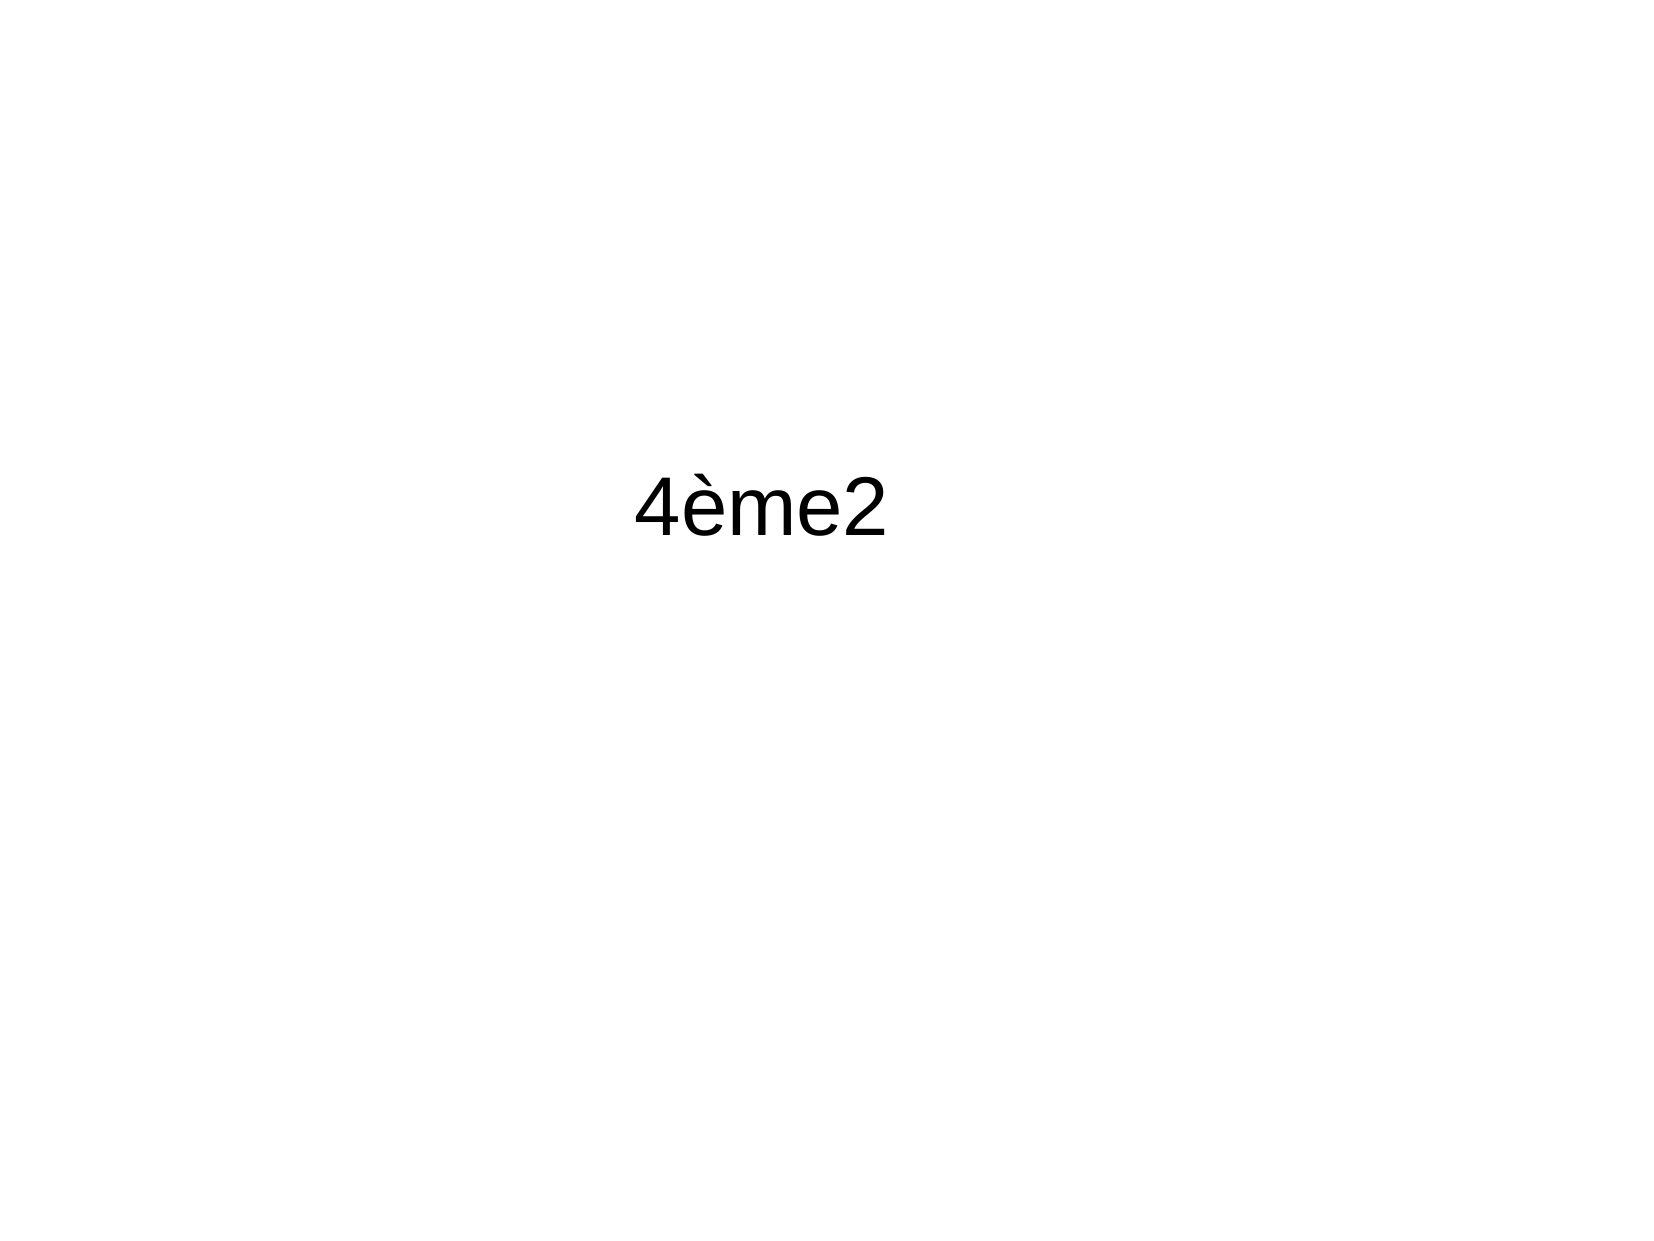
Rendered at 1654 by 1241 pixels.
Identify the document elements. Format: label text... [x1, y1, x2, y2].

text_box 4ème2 [620, 453, 904, 562]
